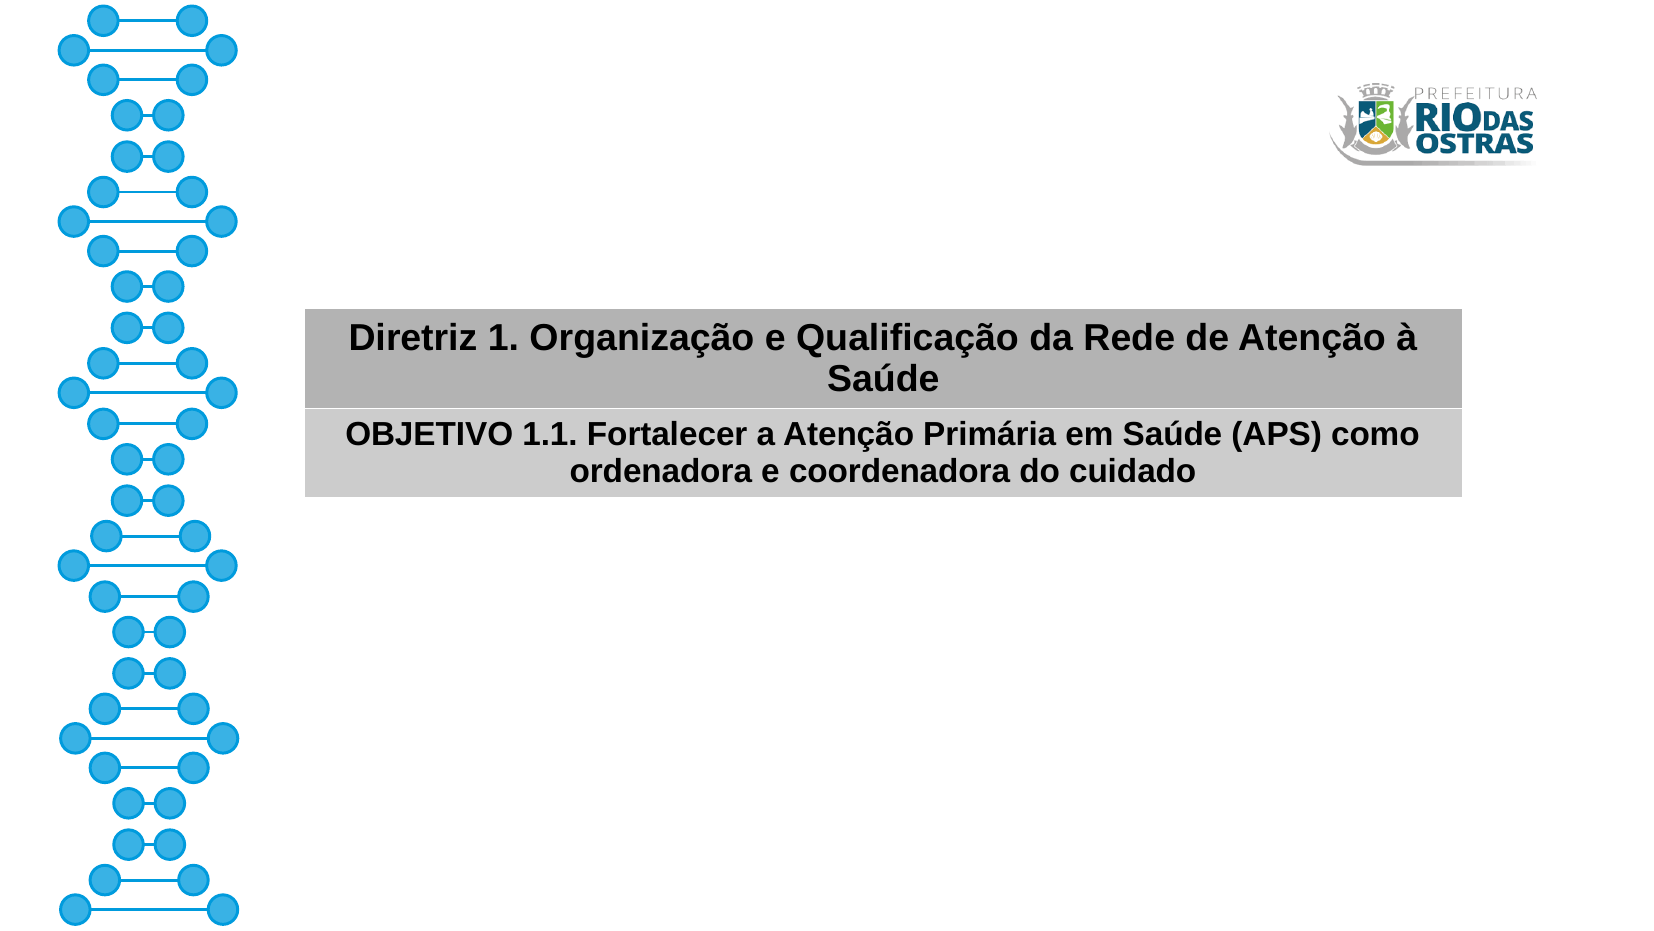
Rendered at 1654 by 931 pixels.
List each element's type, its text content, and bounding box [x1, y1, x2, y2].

picture [1328, 83, 1538, 166]
table_cell OBJETIVO 1.1. Fortalecer a Atenção Primária em Saúde (APS) como ordenadora e coordenadora do cuidado [305, 409, 1462, 497]
table_header Diretriz 1. Organização e Qualificação da Rede de Atenção à Saúde [305, 309, 1462, 408]
